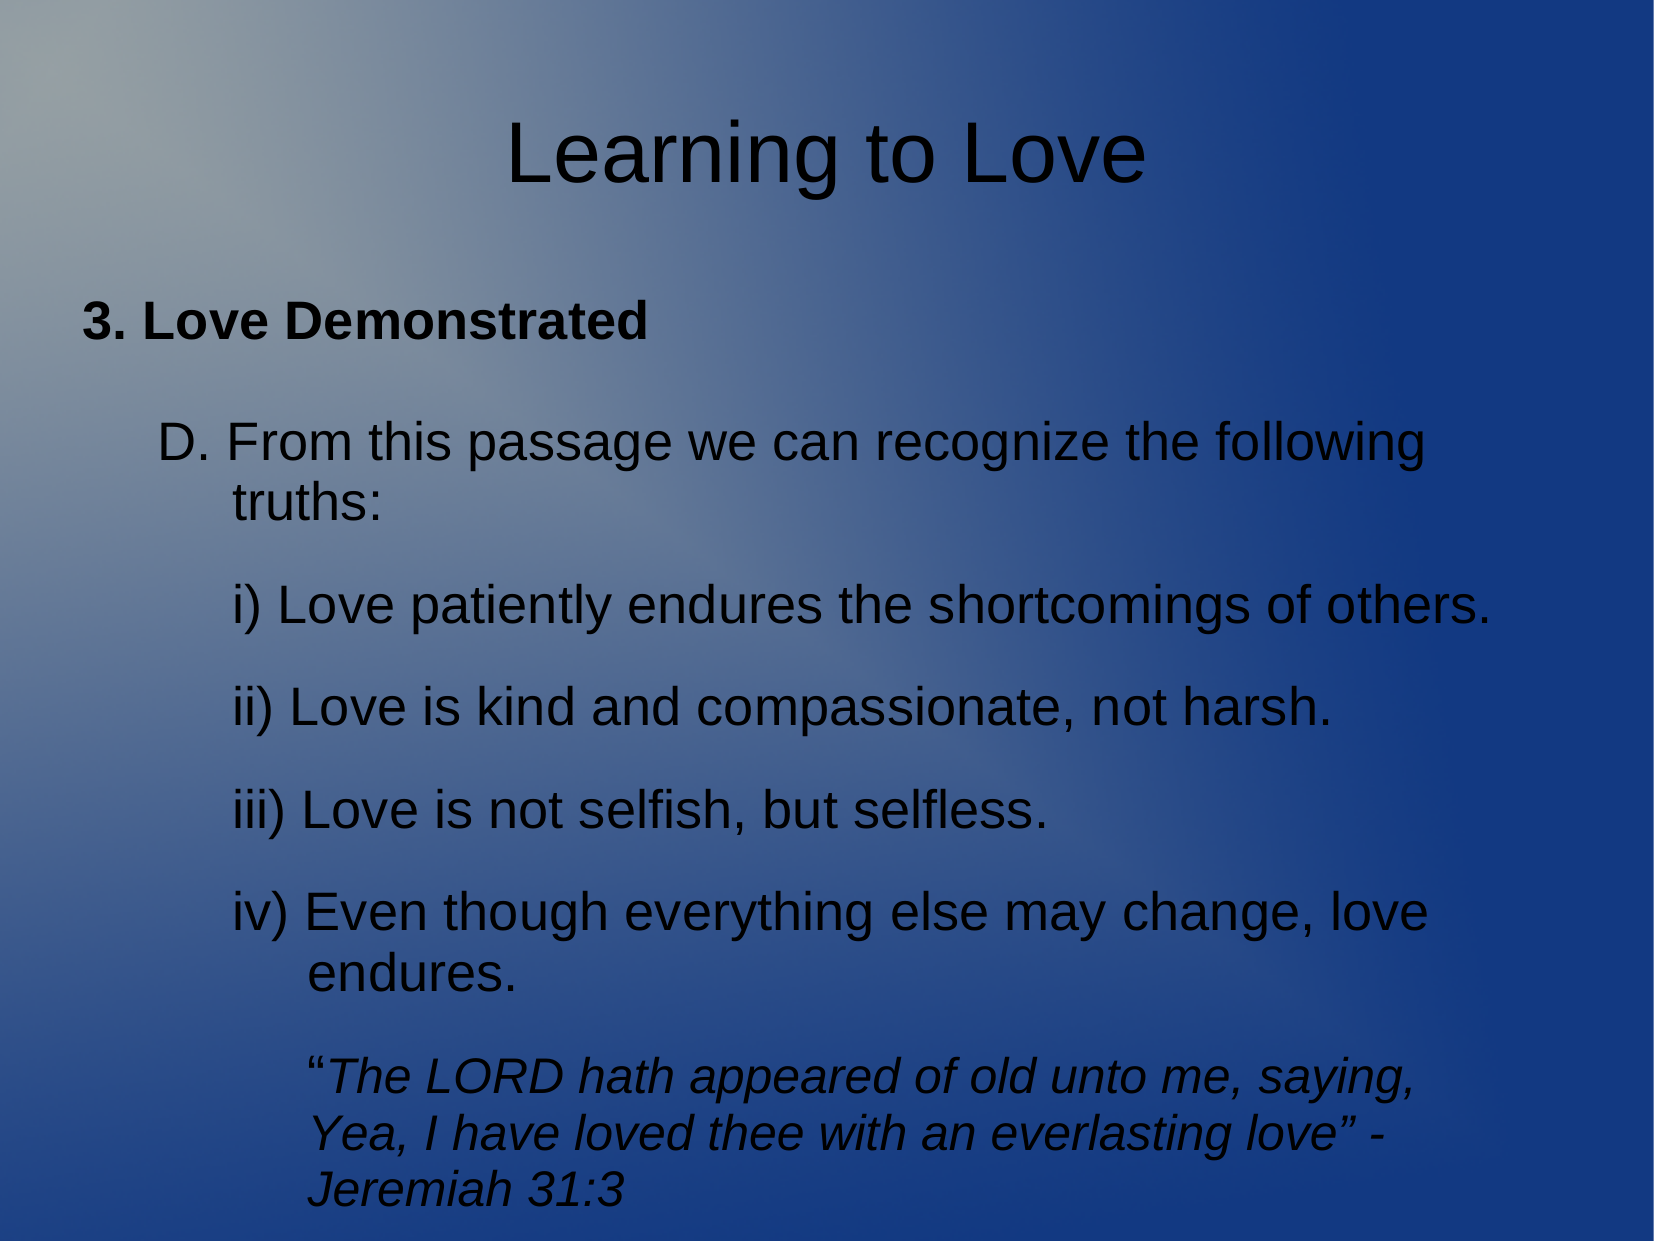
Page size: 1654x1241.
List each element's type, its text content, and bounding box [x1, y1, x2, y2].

title Learning to Love [82, 49, 1571, 257]
subtitle 3. Love Demonstrated D. From this passage we can recognize the following truths: i) Love patiently endures the shortcomings of others. ii) Love is kind and compassionate, not harsh. iii) Love is not selfish, but selfless. iv) Even though everything else may change, love endures. “The LORD hath appeared of old unto me, saying, Yea, I have loved thee with an everlasting love” - Jeremiah 31:3 [82, 290, 1571, 1241]
picture [0, 0, 1654, 1241]
